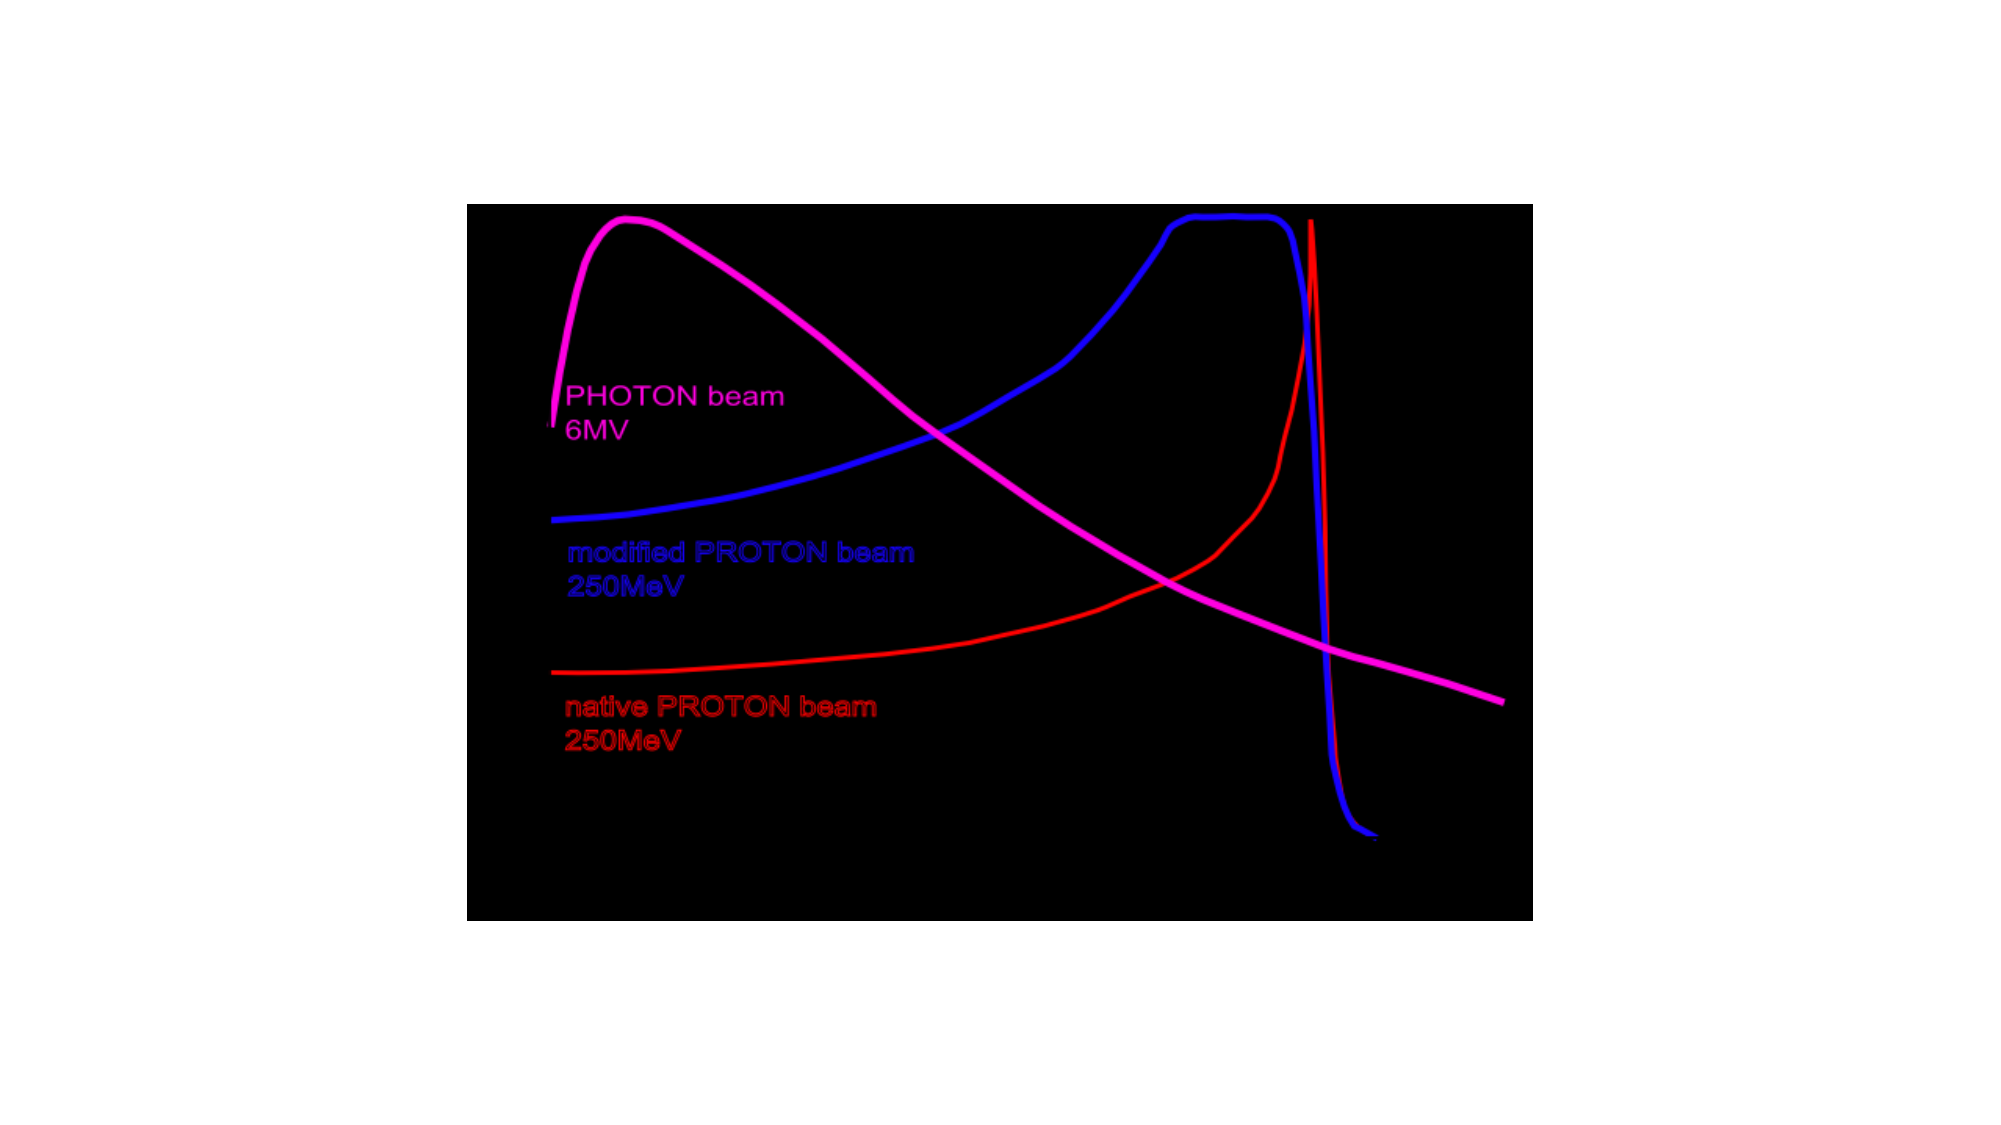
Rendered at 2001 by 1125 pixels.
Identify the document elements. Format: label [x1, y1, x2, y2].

picture [467, 204, 1533, 921]
